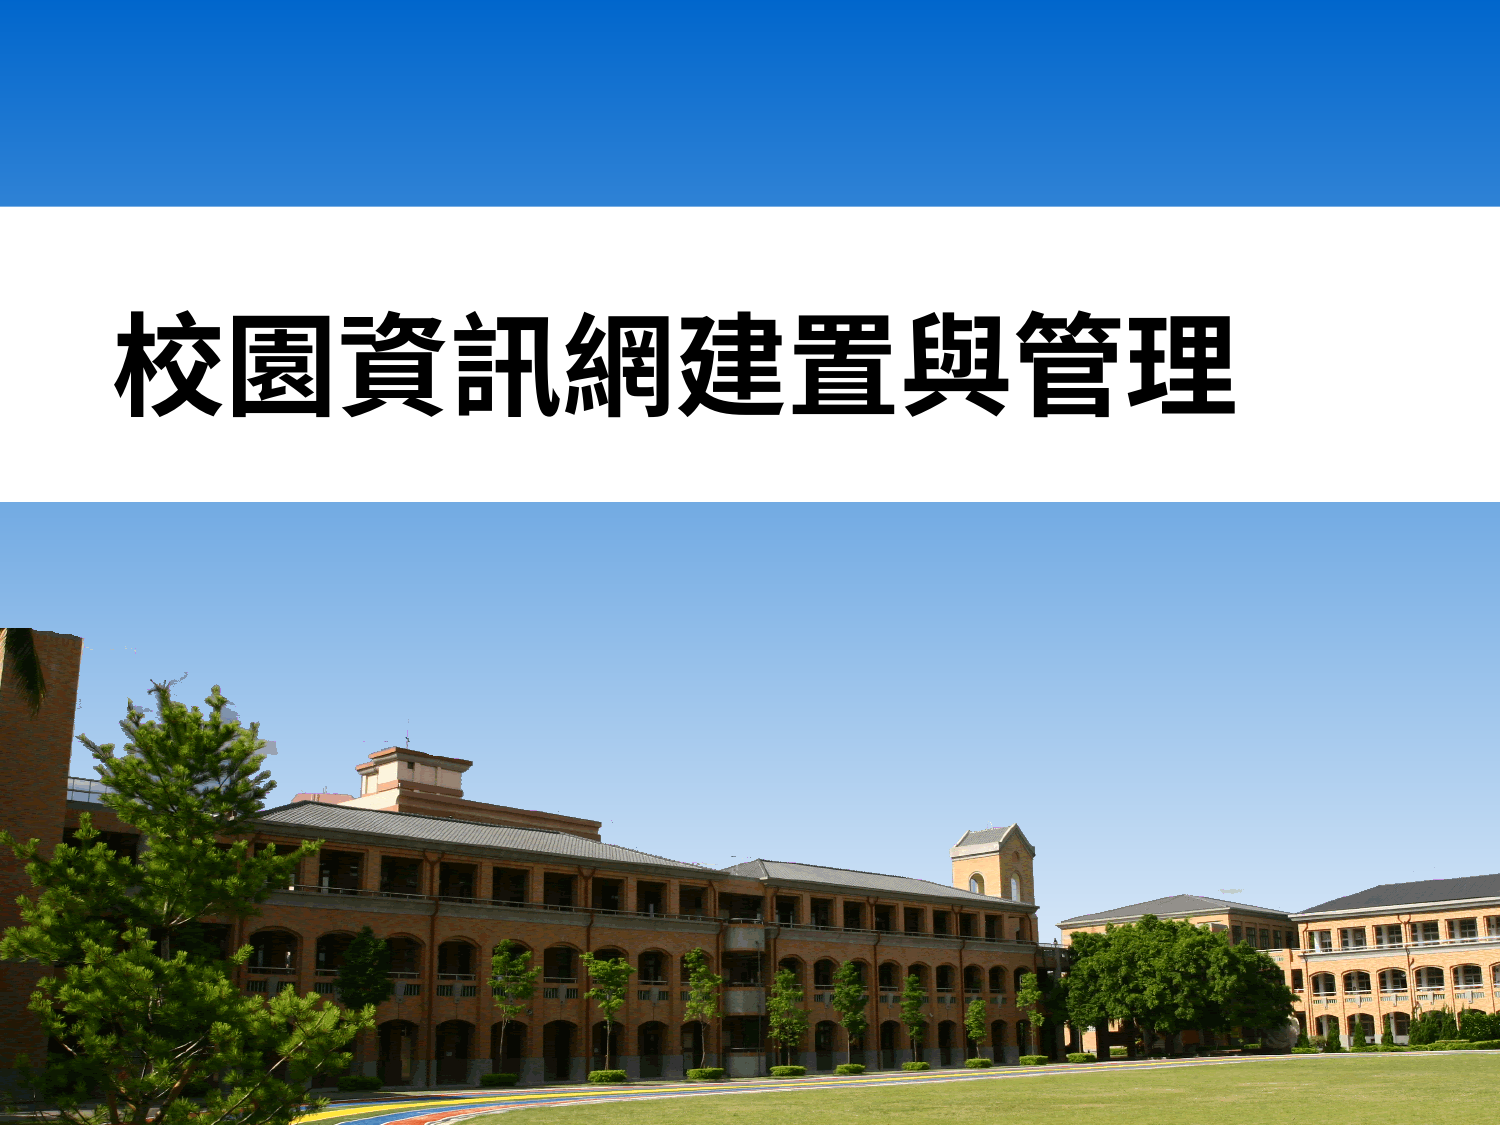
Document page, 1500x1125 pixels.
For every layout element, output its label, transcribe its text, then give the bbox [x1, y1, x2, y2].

title 校園資訊網建置與管理 [112, 200, 1388, 518]
picture [0, 502, 1500, 1125]
